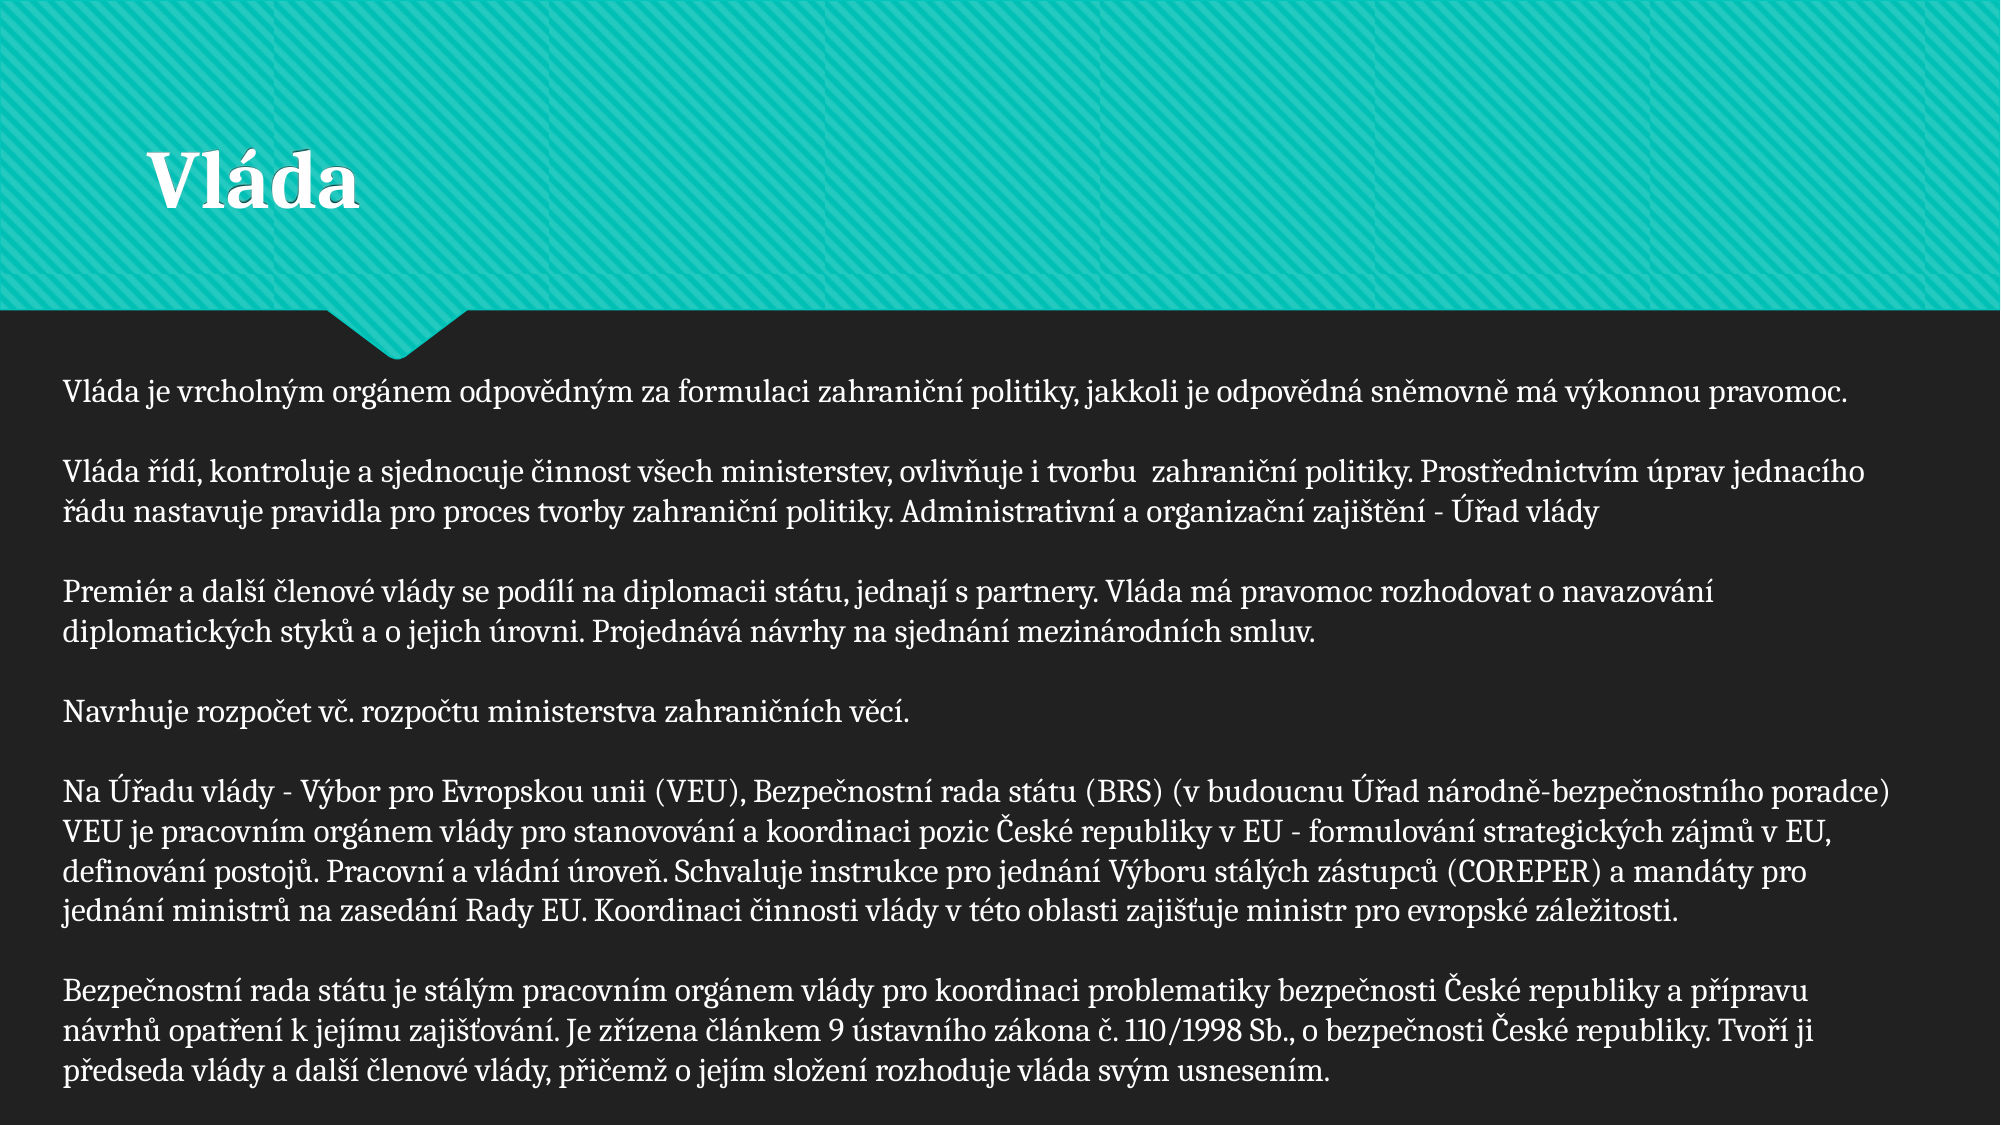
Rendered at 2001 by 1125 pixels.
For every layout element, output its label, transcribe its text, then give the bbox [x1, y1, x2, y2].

text_box Vláda je vrcholným orgánem odpovědným za formulaci zahraniční politiky, jakkoli je odpovědná sněmovně má výkonnou pravomoc. Vláda řídí, kontroluje a sjednocuje činnost všech ministerstev, ovlivňuje i tvorbu zahraniční politiky. Prostřednictvím úprav jednacího řádu nastavuje pravidla pro proces tvorby zahraniční politiky. Administrativní a organizační zajištění - Úřad vlády Premiér a další členové vlády se podílí na diplomacii státu, jednají s partnery. Vláda má pravomoc rozhodovat o navazování diplomatických styků a o jejich úrovni. Projednává návrhy na sjednání mezinárodních smluv. Navrhuje rozpočet vč. rozpočtu ministerstva zahraničních věcí. Na Úřadu vlády - Výbor pro Evropskou unii (VEU), Bezpečnostní rada státu (BRS) (v budoucnu Úřad národně-bezpečnostního poradce) VEU je pracovním orgánem vlády pro stanovování a koordinaci pozic České republiky v EU - formulování strategických zájmů v EU, definování postojů. Pracovní a vládní úroveň. Schvaluje instrukce pro jednání Výboru stálých zástupců (COREPER) a mandáty pro jednání ministrů na zasedání Rady EU. Koordinaci činnosti vlády v této oblasti zajišťuje ministr pro evropské záležitosti. Bezpečnostní rada státu je stálým pracovním orgánem vlády pro koordinaci problematiky bezpečnosti České republiky a přípravu návrhů opatření k jejímu zajišťování. Je zřízena článkem 9 ústavního zákona č. 110/1998 Sb., o bezpečnosti České republiky. Tvoří ji předseda vlády a další členové vlády, přičemž o jejím složení rozhoduje vláda svým usnesením. [48, 362, 1911, 1125]
title Vláda [132, 73, 1868, 233]
